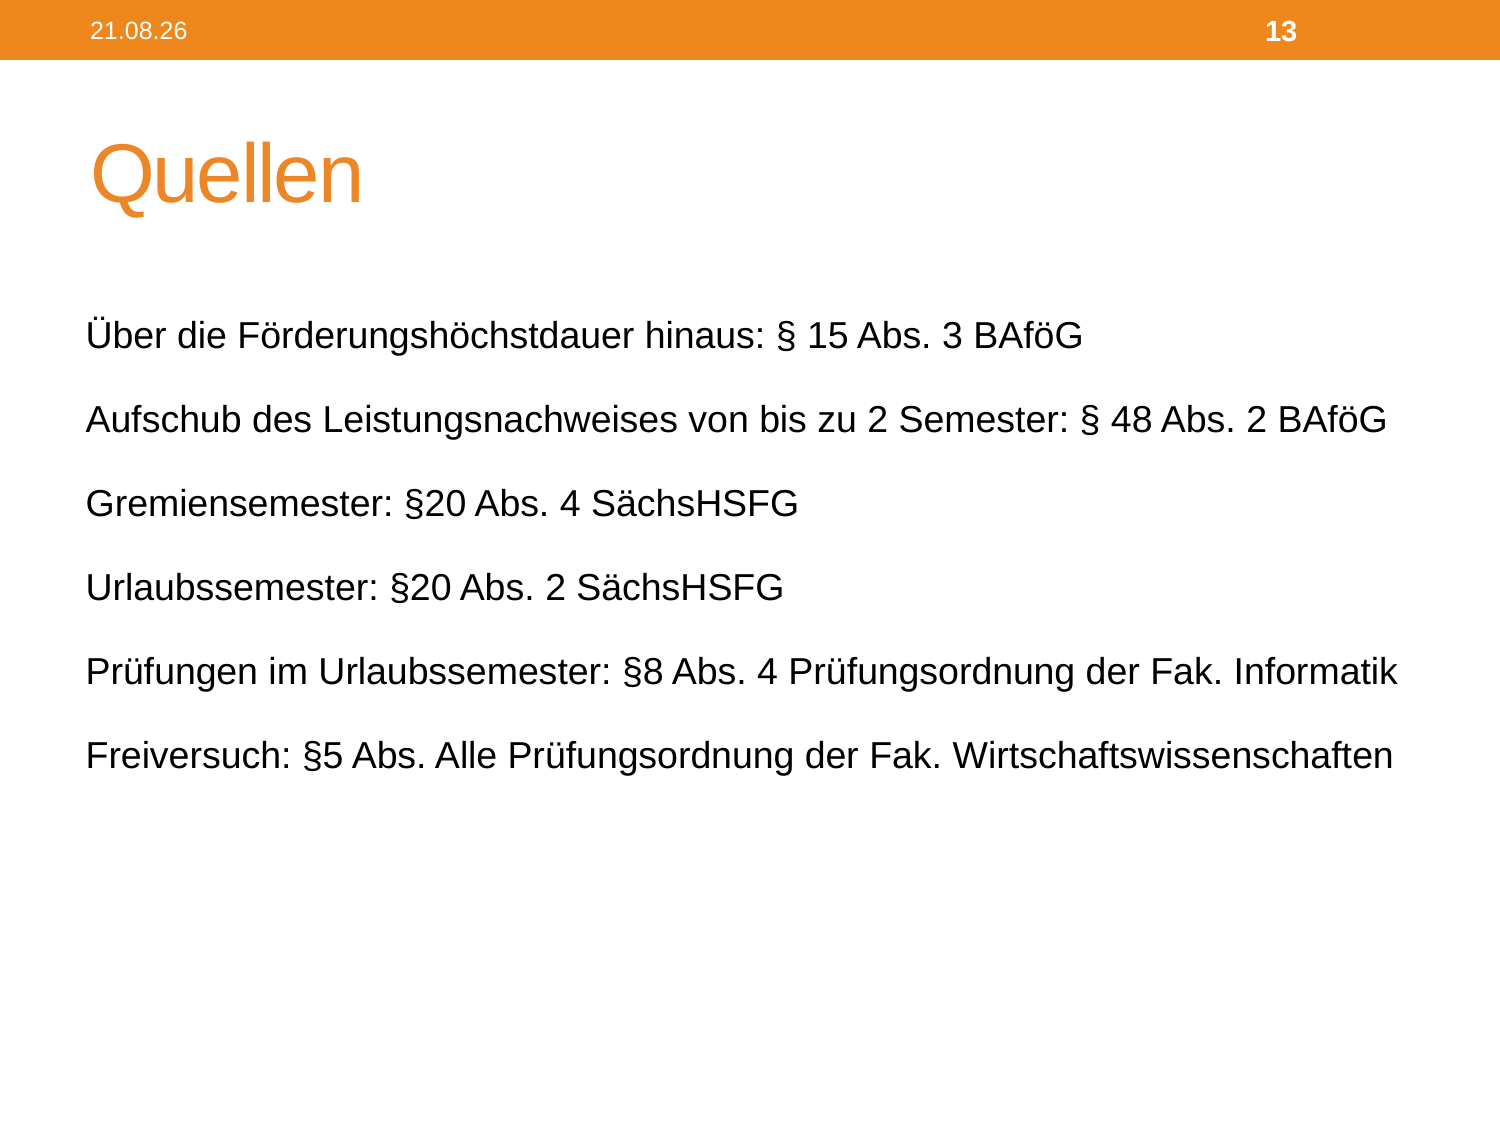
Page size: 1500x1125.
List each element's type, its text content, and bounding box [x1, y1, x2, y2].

text_box Über die Förderungshöchstdauer hinaus: § 15 Abs. 3 BAföG Aufschub des Leistungsnachweises von bis zu 2 Semester: § 48 Abs. 2 BAföG Gremiensemester: §20 Abs. 4 SächsHSFG Urlaubssemester: §20 Abs. 2 SächsHSFG Prüfungen im Urlaubssemester: §8 Abs. 4 Prüfungsordnung der Fak. Informatik Freiversuch: §5 Abs. Alle Prüfungsordnung der Fak. Wirtschaftswissenschaften [70, 307, 1414, 784]
slide_number 03.10.16 [75, 3, 550, 57]
slide_number <Foliennummer> [1250, 3, 1425, 57]
title Quellen [75, 87, 1425, 250]
